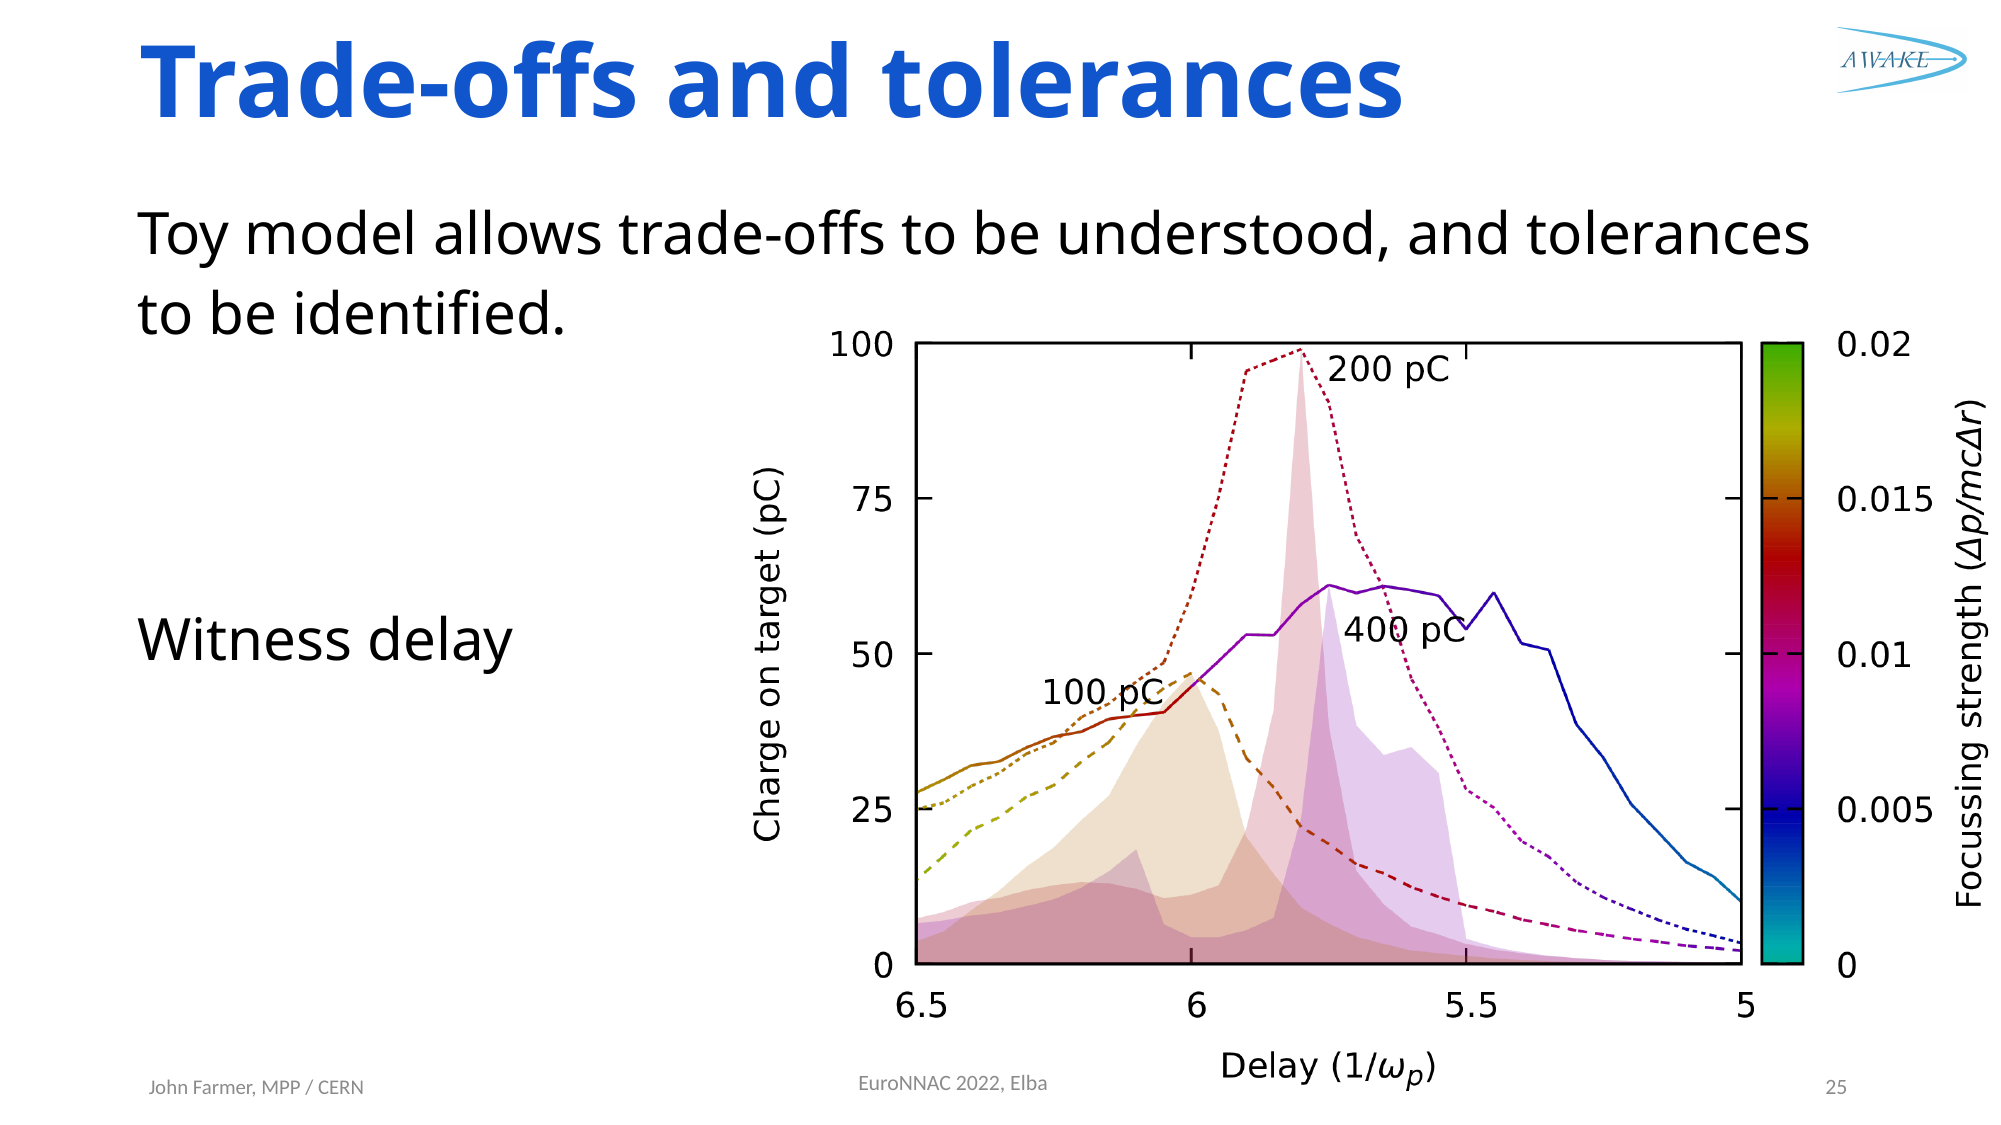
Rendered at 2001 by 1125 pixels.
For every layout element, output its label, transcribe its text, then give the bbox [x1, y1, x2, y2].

title Trade-offs and tolerances [139, 10, 1759, 147]
picture [738, 310, 2000, 1093]
picture [1837, 27, 1967, 93]
list Toy model allows trade-offs to be understood, and tolerances to be identified. Witness delay [137, 192, 1863, 1028]
